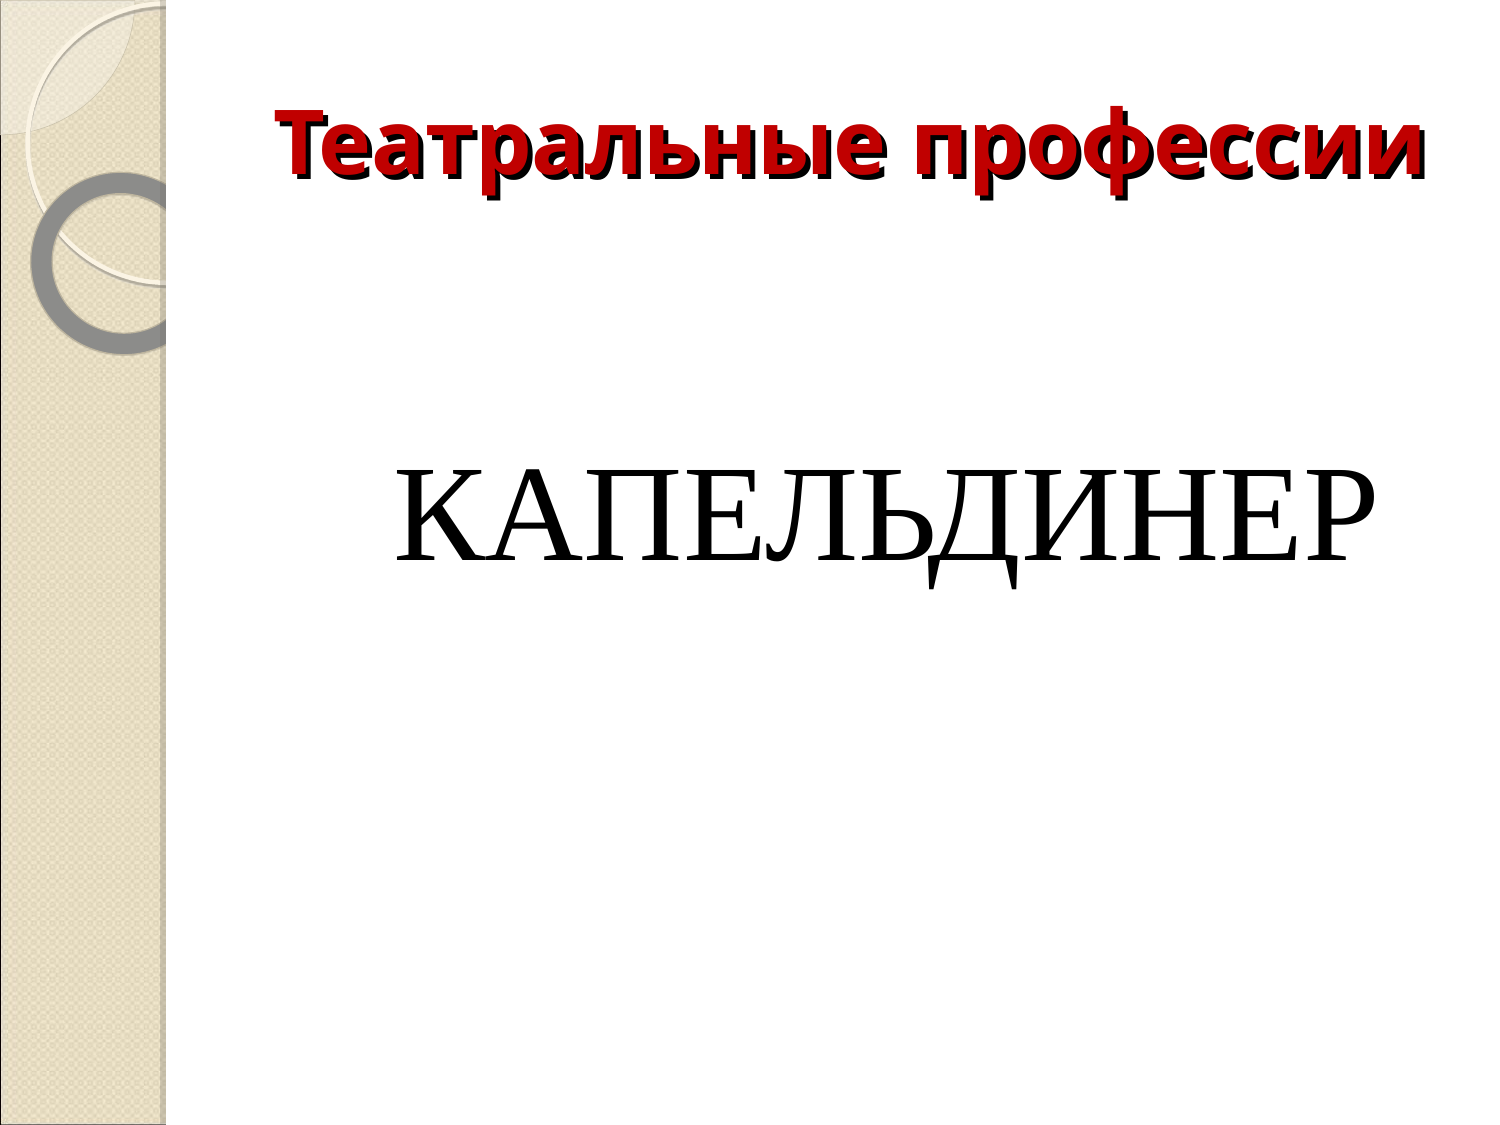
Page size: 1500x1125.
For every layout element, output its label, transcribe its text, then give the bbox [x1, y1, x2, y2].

list КАПЕЛЬДИНЕР [235, 237, 1466, 1026]
title Театральные профессии [235, 45, 1466, 233]
